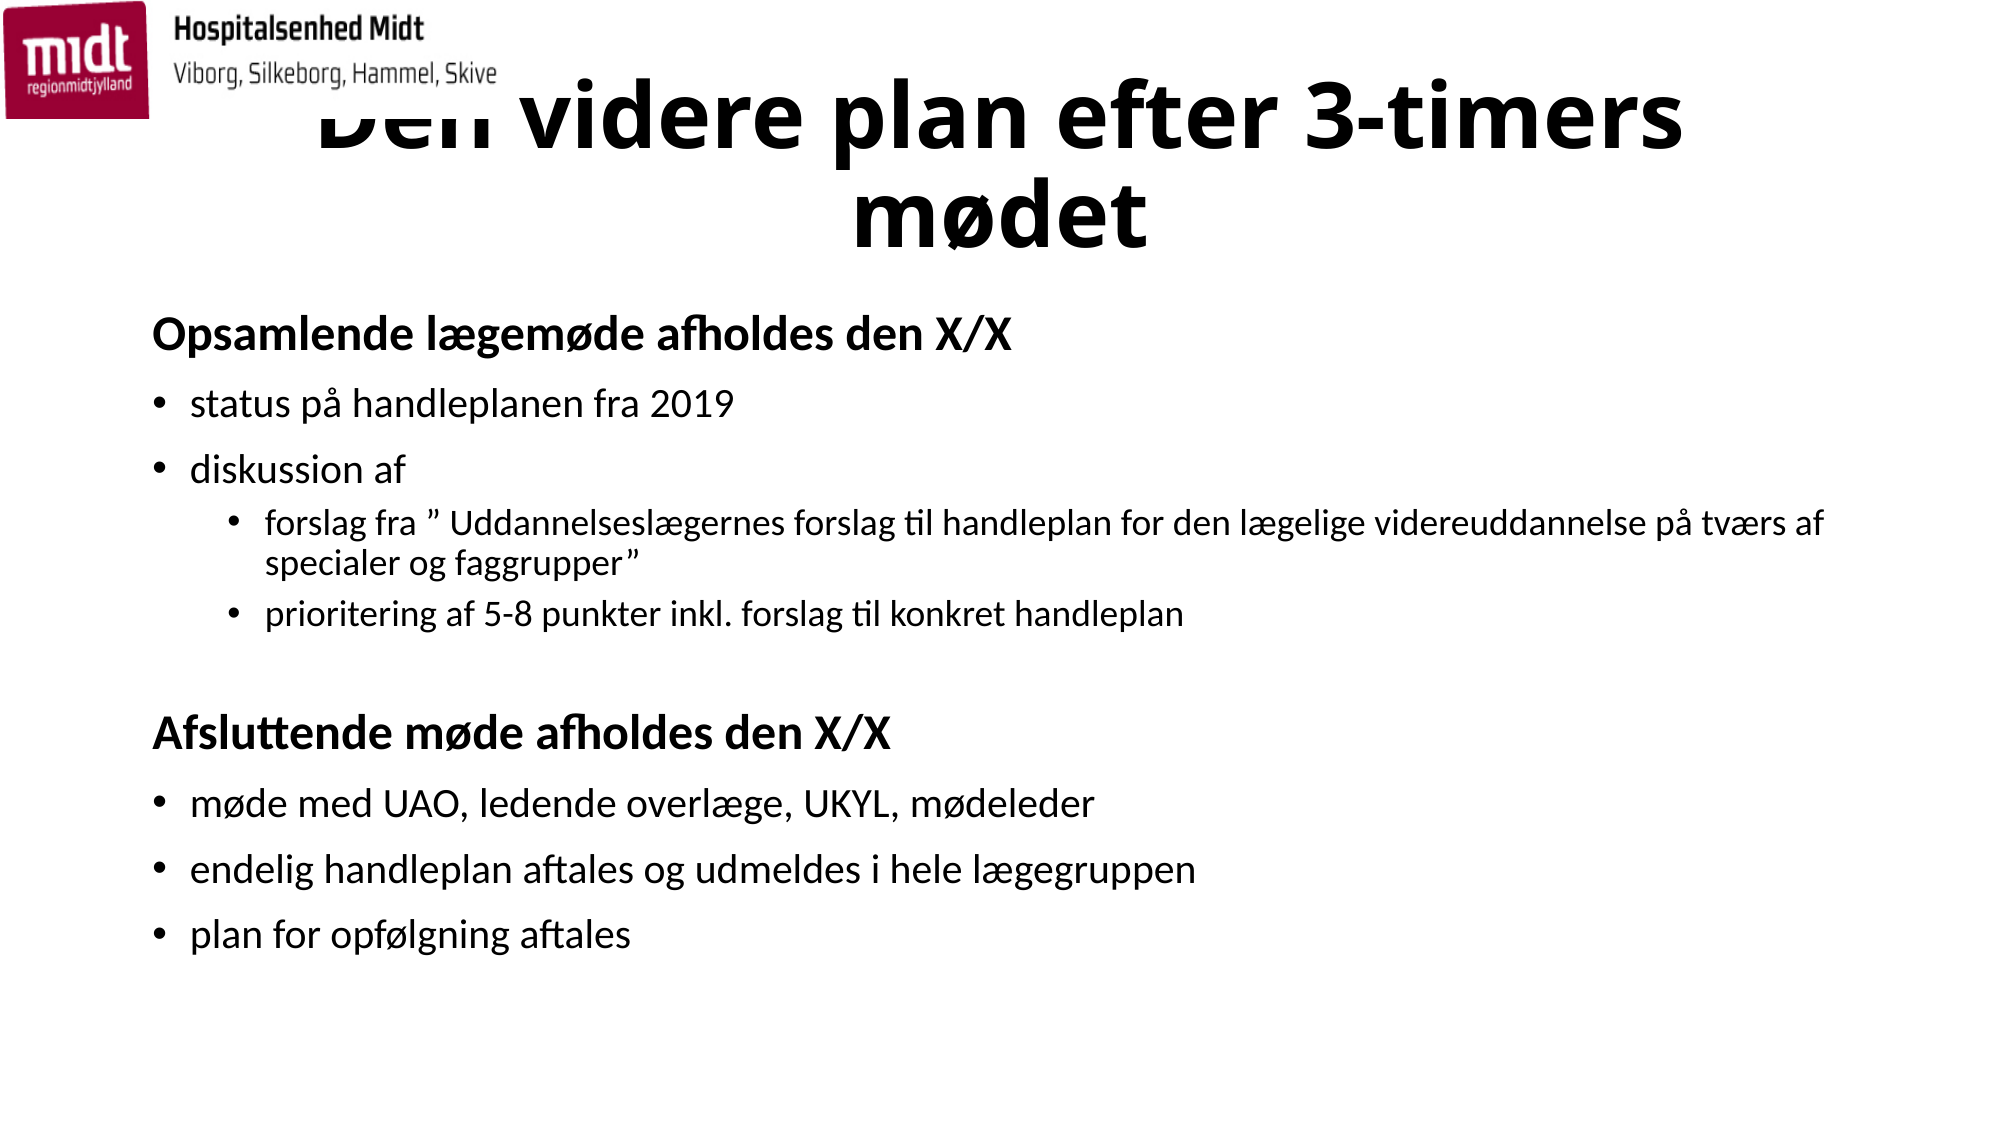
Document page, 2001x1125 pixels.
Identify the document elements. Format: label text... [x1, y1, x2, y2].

list Opsamlende lægemøde afholdes den X/X status på handleplanen fra 2019 diskussion af forslag fra ” Uddannelseslægernes forslag til handleplan for den lægelige videreuddannelse på tværs af specialer og faggrupper” prioritering af 5-8 punkter inkl. forslag til konkret handleplan Afsluttende møde afholdes den X/X møde med UAO, ledende overlæge, UKYL, mødeleder endelig handleplan aftales og udmeldes i hele lægegruppen plan for opfølgning aftales [137, 299, 1863, 1014]
picture [0, 0, 510, 119]
title Den videre plan efter 3-timers mødet [137, 59, 1863, 278]
